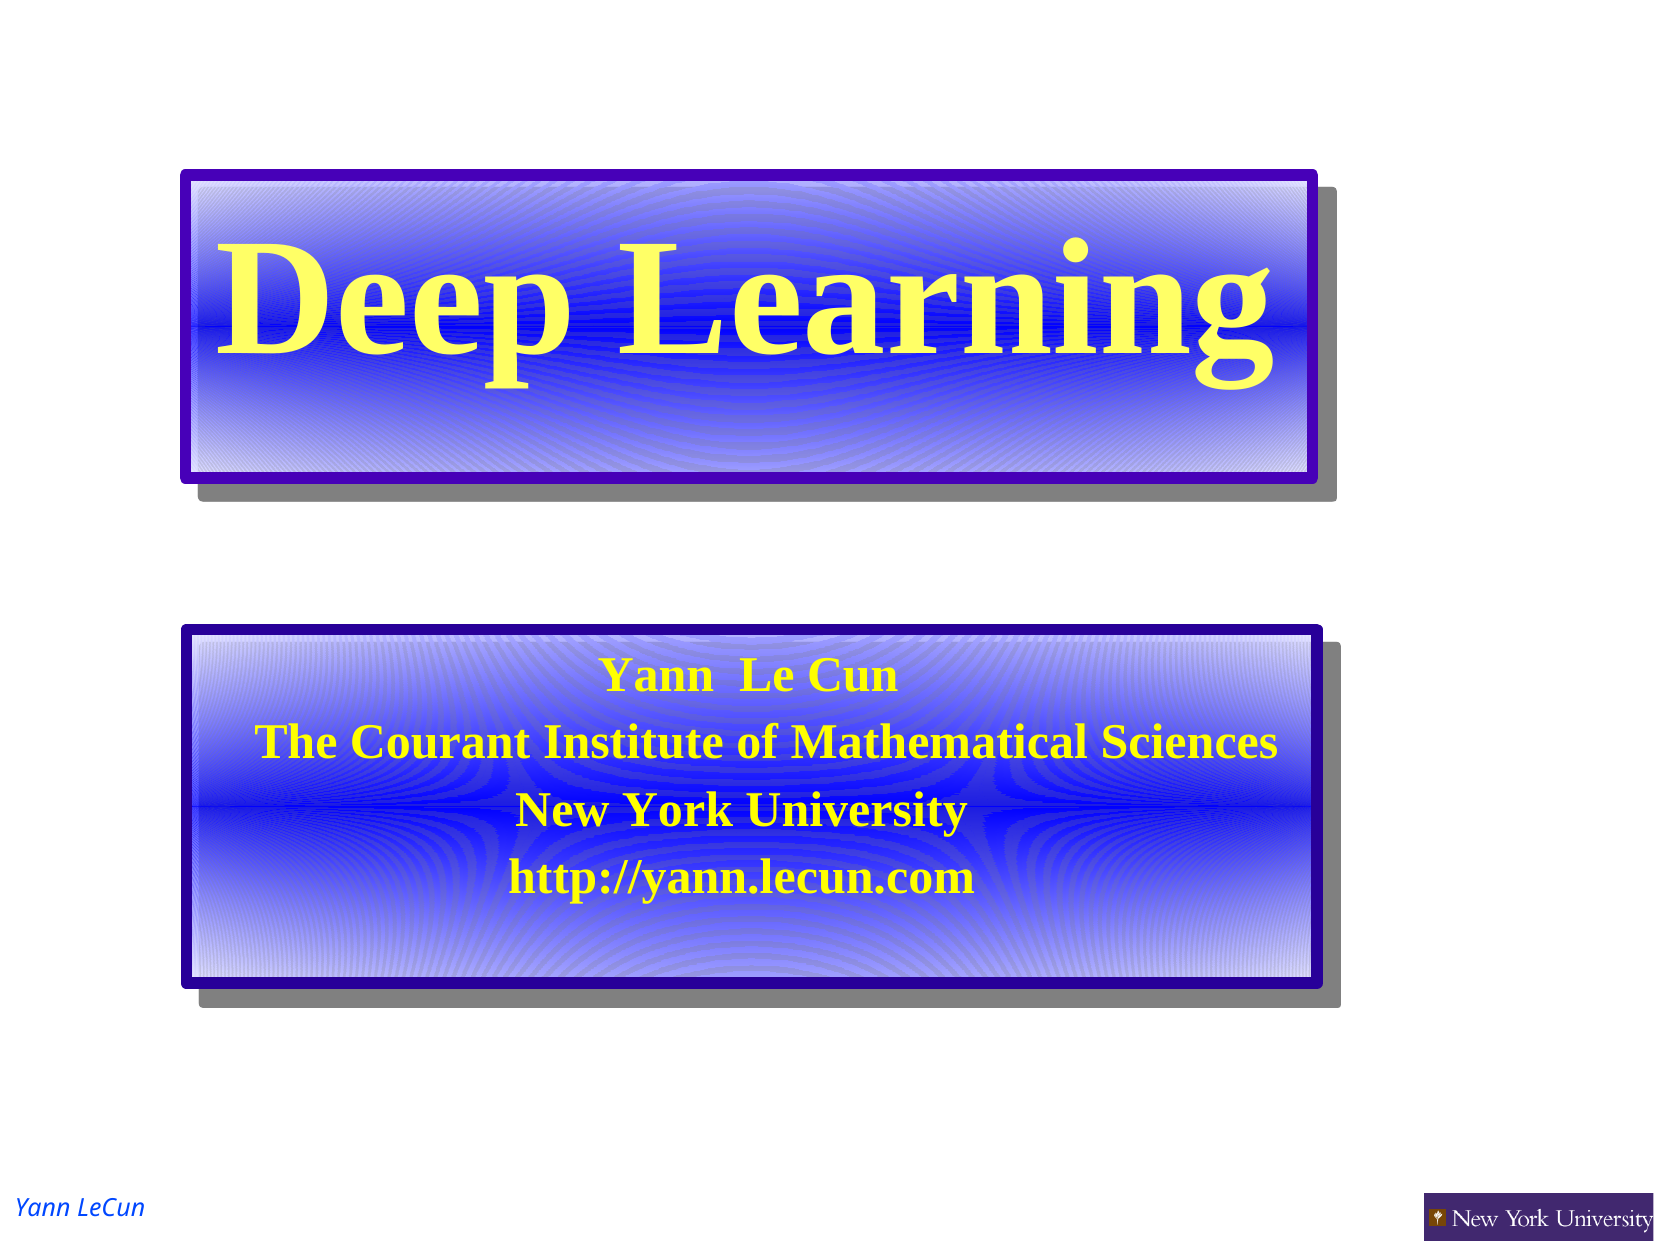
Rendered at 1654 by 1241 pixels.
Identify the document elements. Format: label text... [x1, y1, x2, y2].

text_box Deep Learning [185, 175, 1313, 478]
picture [1424, 1193, 1654, 1241]
text_box Yann Le Cun The Courant Institute of Mathematical Sciences New York University http://yann.lecun.com [186, 629, 1317, 984]
